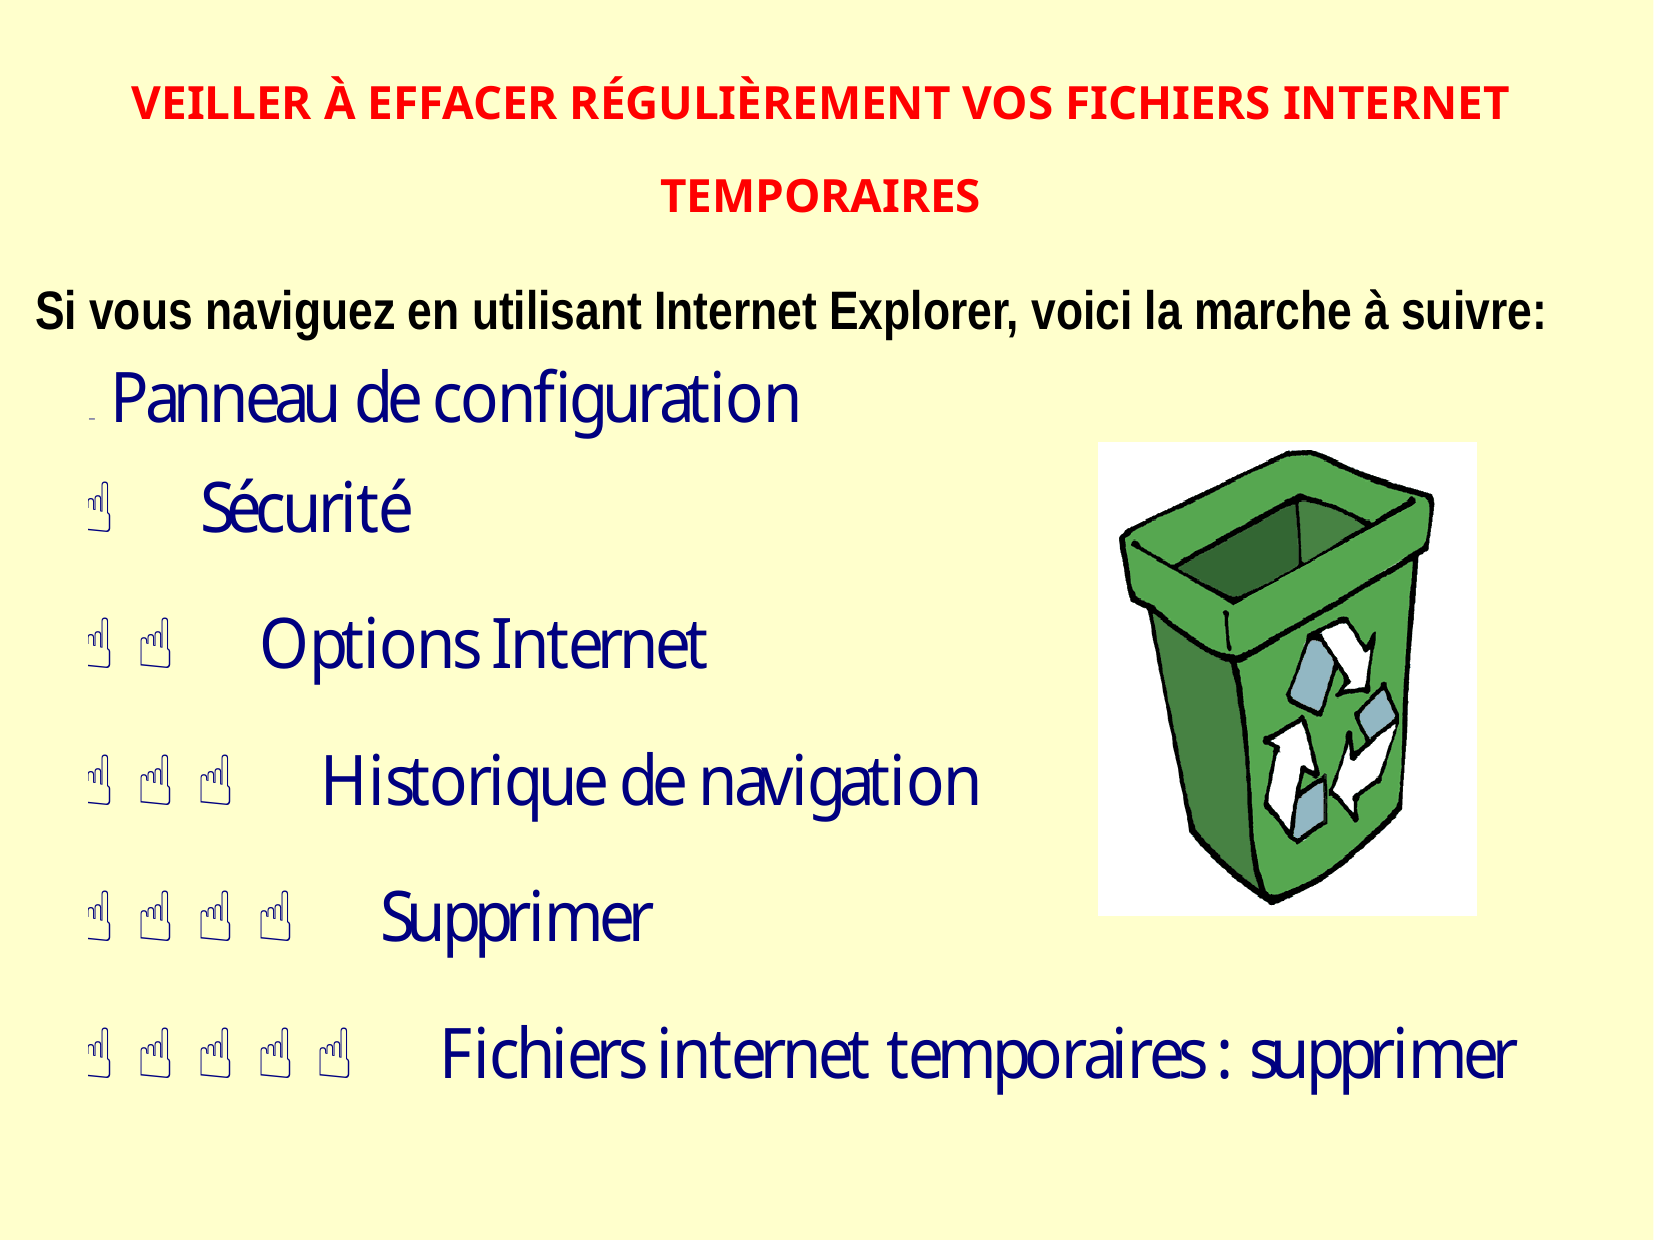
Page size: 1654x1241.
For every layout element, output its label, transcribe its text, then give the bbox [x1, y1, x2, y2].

text_box Si vous naviguez en utilisant Internet Explorer, voici la marche à suivre: [177, 265, 1418, 355]
chart [88, 355, 1565, 1241]
picture [1098, 442, 1477, 916]
title VEILLER À EFFACER RÉGULIÈREMENT VOS FICHIERS INTERNET TEMPORAIRES [76, 29, 1565, 237]
